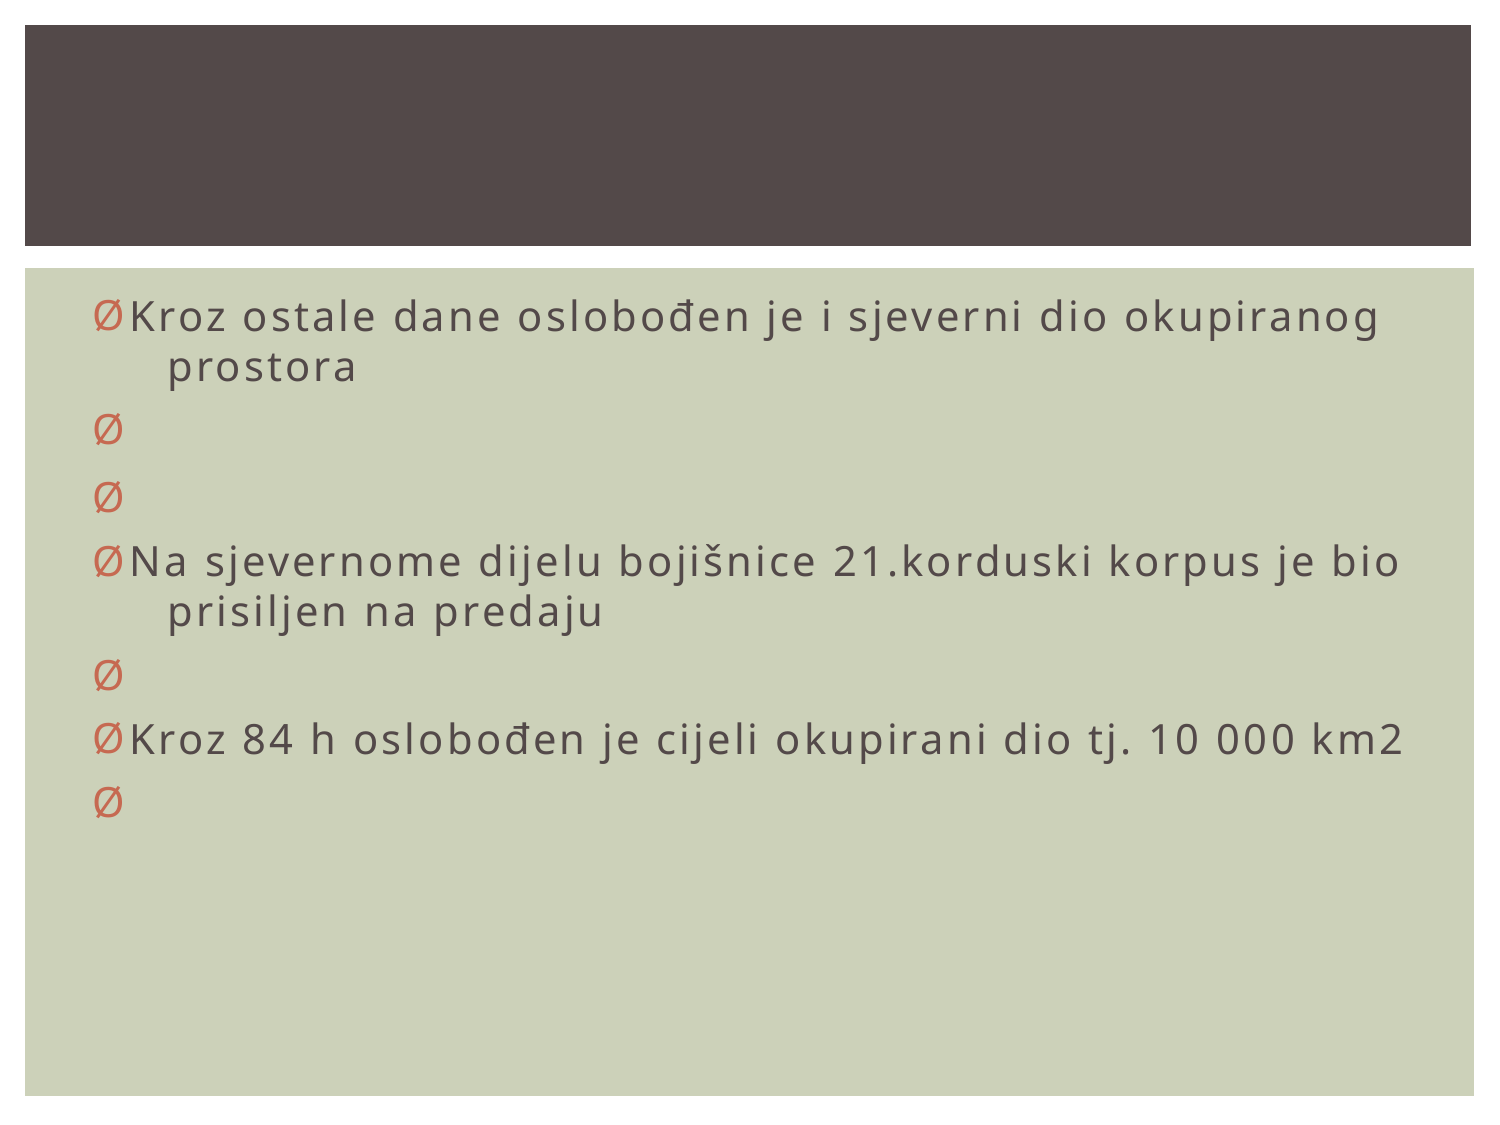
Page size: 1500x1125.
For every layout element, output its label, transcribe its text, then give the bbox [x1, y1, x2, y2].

list Kroz ostale dane oslobođen je i sjeverni dio okupiranog prostora Na sjevernome dijelu bojišnice 21.korduski korpus je bio prisiljen na predaju Kroz 84 h oslobođen je cijeli okupirani dio tj. 10 000 km2 [62, 281, 1442, 1006]
